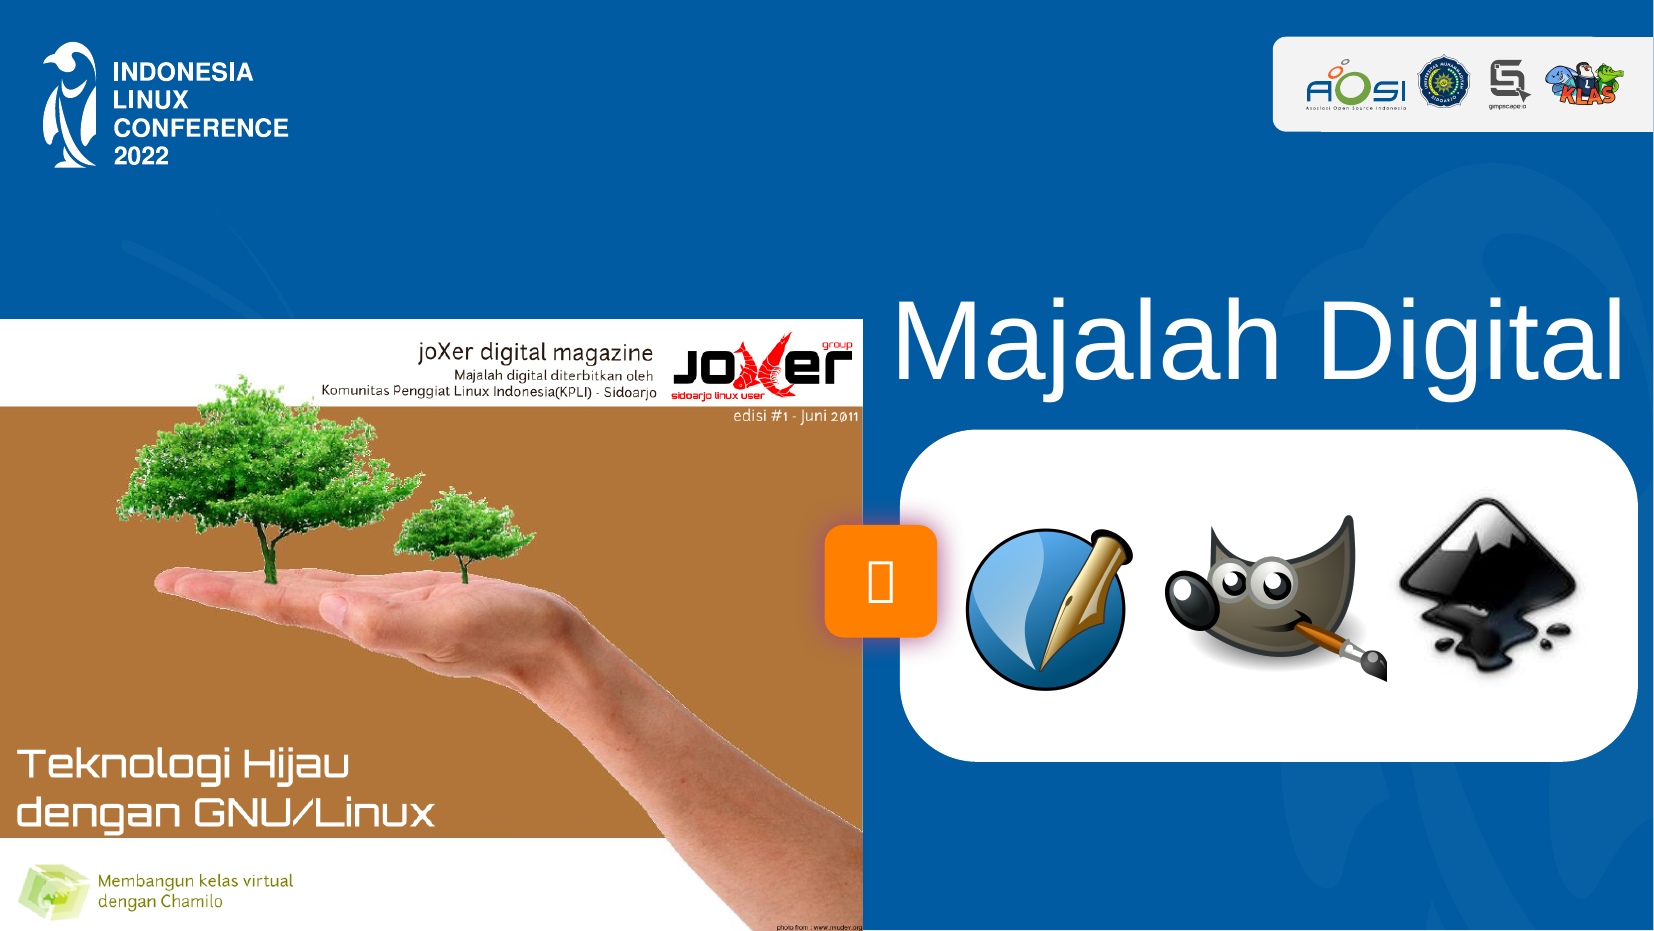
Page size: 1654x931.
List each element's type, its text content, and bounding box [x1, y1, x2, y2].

text_box [899, 429, 1638, 762]
picture [1545, 62, 1624, 105]
picture [0, 319, 863, 931]
title Majalah Digital [889, 152, 1640, 415]
text_box  [824, 524, 938, 638]
picture [958, 518, 1142, 702]
picture [1417, 54, 1471, 108]
picture [1162, 474, 1589, 713]
